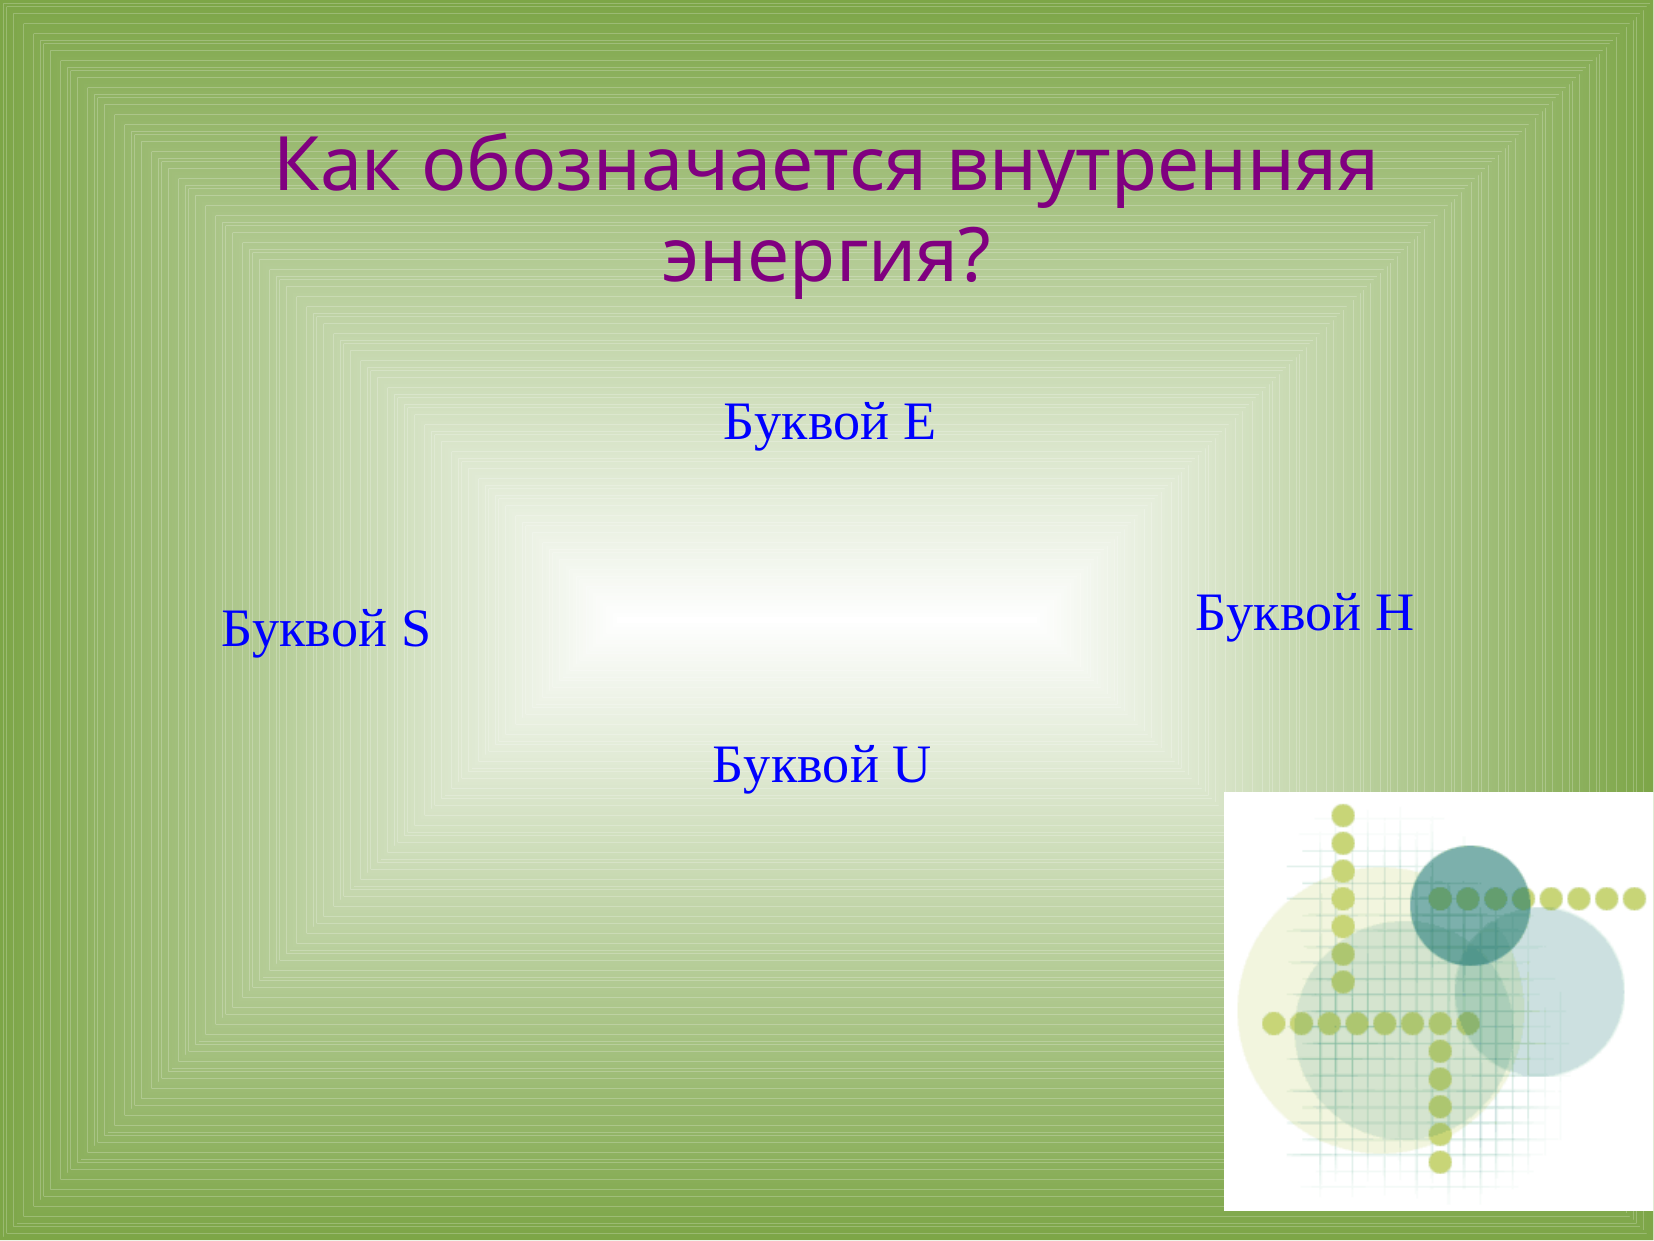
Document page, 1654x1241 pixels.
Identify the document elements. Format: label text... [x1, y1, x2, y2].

text_box Буквой S [206, 590, 473, 666]
text_box Буквой U [712, 730, 1123, 886]
picture [1224, 792, 1654, 1211]
text_box Буквой H [1180, 574, 1477, 650]
text_box Буквой E [708, 383, 975, 501]
text_box Как обозначается внутренняя энергия? [121, 86, 1533, 325]
